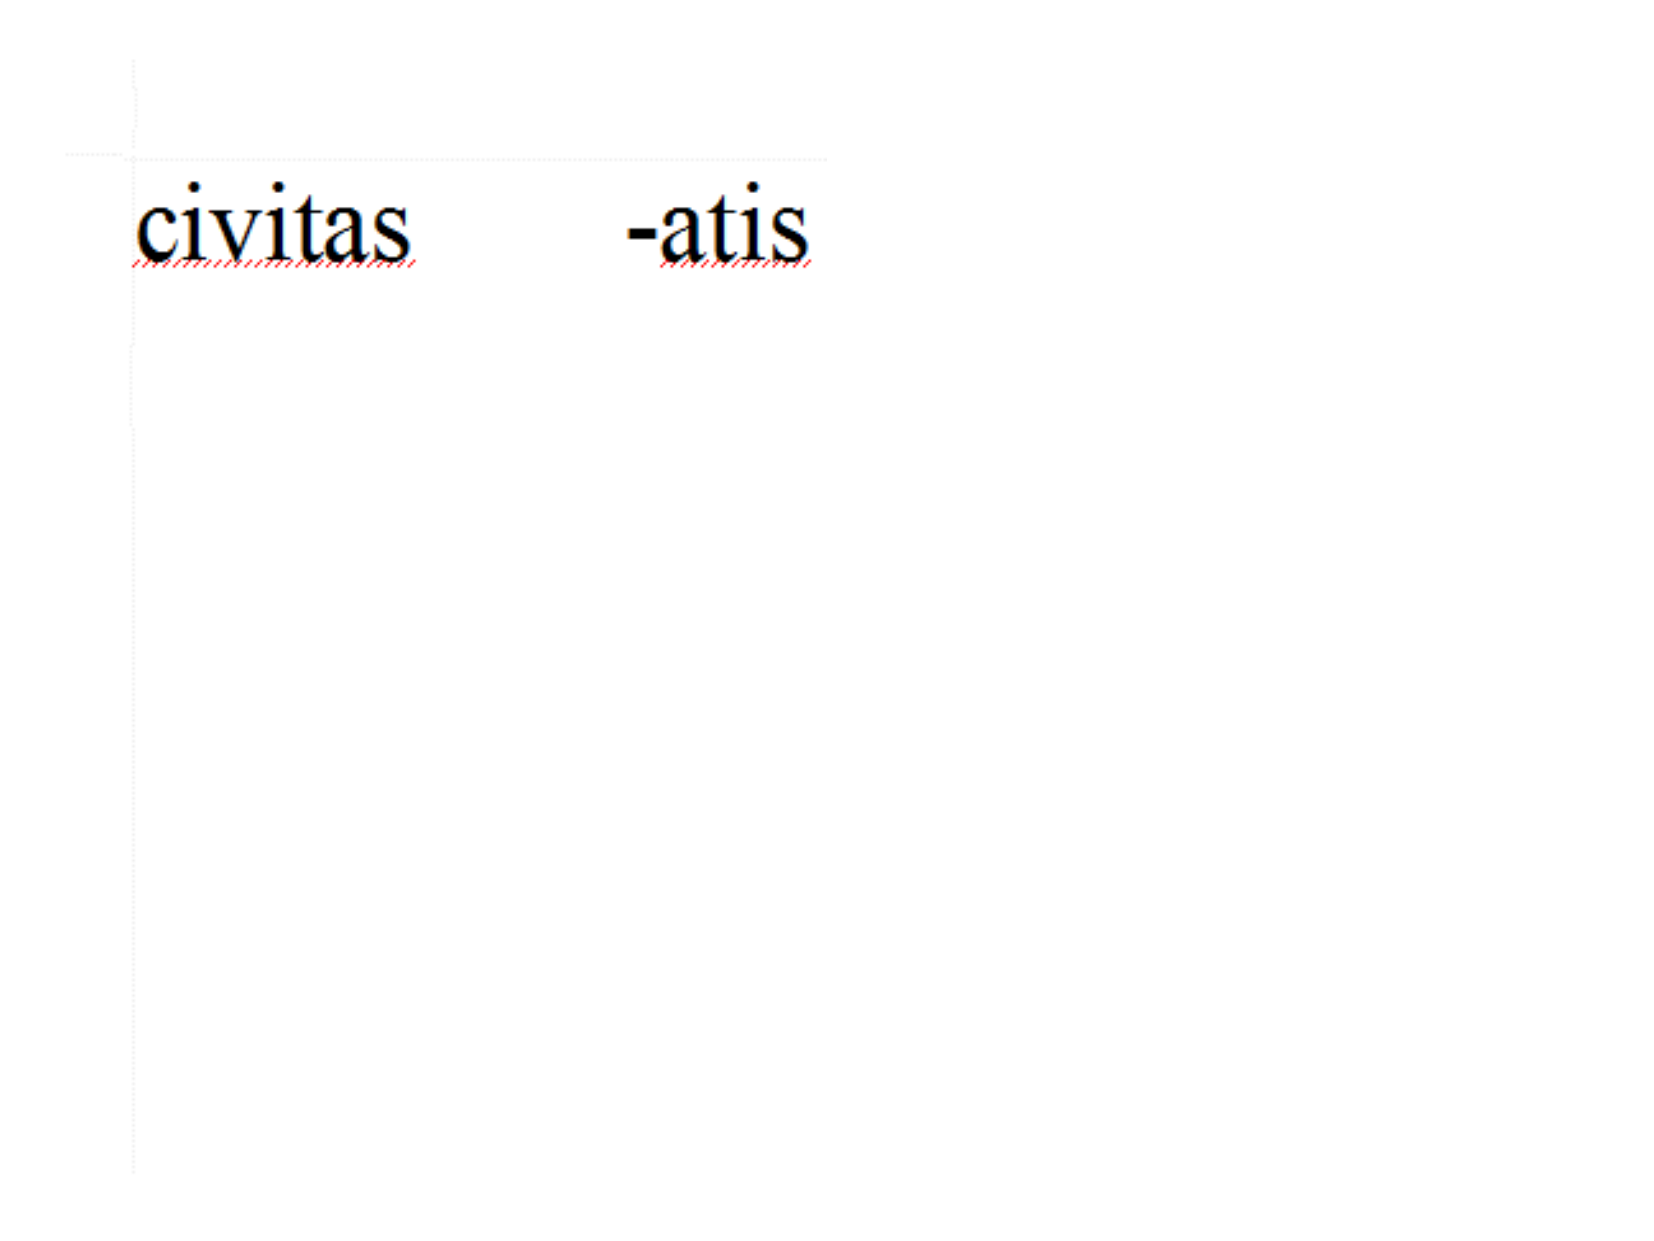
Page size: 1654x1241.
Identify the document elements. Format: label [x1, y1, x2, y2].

picture [59, 58, 827, 1182]
